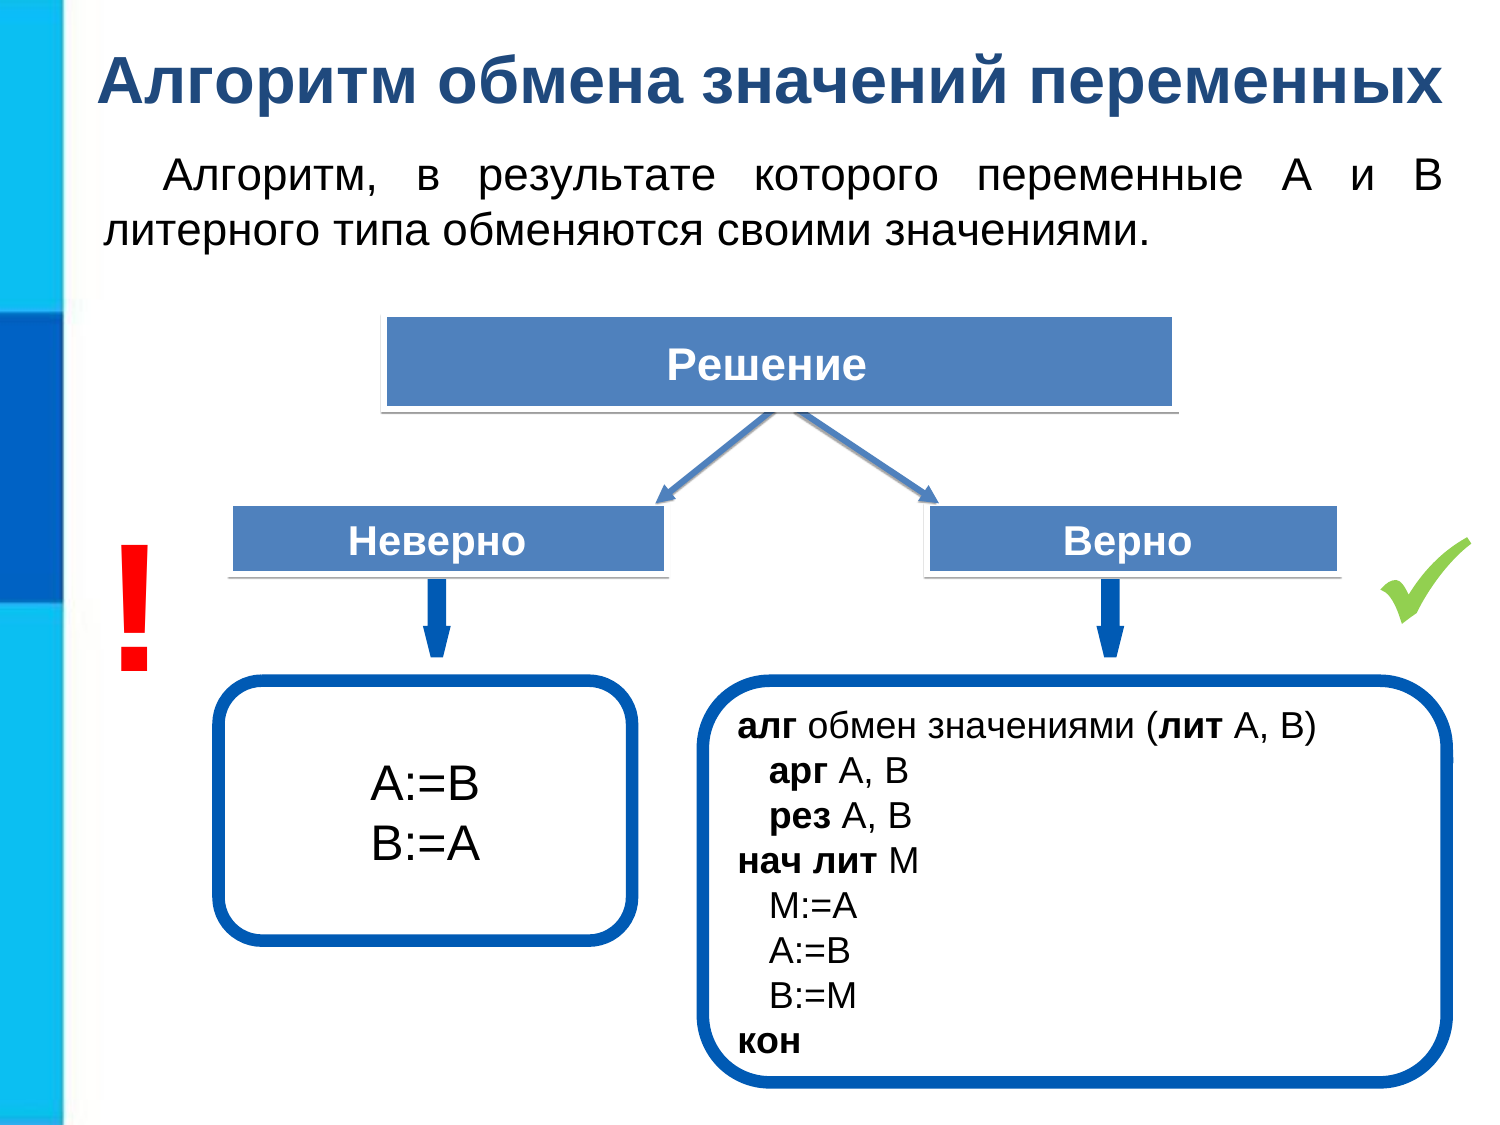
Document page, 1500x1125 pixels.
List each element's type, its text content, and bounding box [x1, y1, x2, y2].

text_box А:=В В:=А [218, 680, 633, 941]
text_box  [1359, 503, 1454, 670]
text_box Верно [927, 503, 1341, 575]
text_box Решение [383, 314, 1176, 409]
picture [0, 0, 1500, 1125]
text_box ! [82, 480, 188, 716]
text_box Алгоритм обмена значений переменных [76, 42, 1465, 126]
text_box алг обмен значениями (лит А, В) арг А, В рез А, В нач лит М М:=А А:=В В:=М кон [702, 680, 1447, 1083]
text_box Неверно [230, 503, 668, 575]
text_box Алгоритм, в результате которого переменные А и В литерного типа обменяются своими значениями. [88, 137, 1459, 263]
